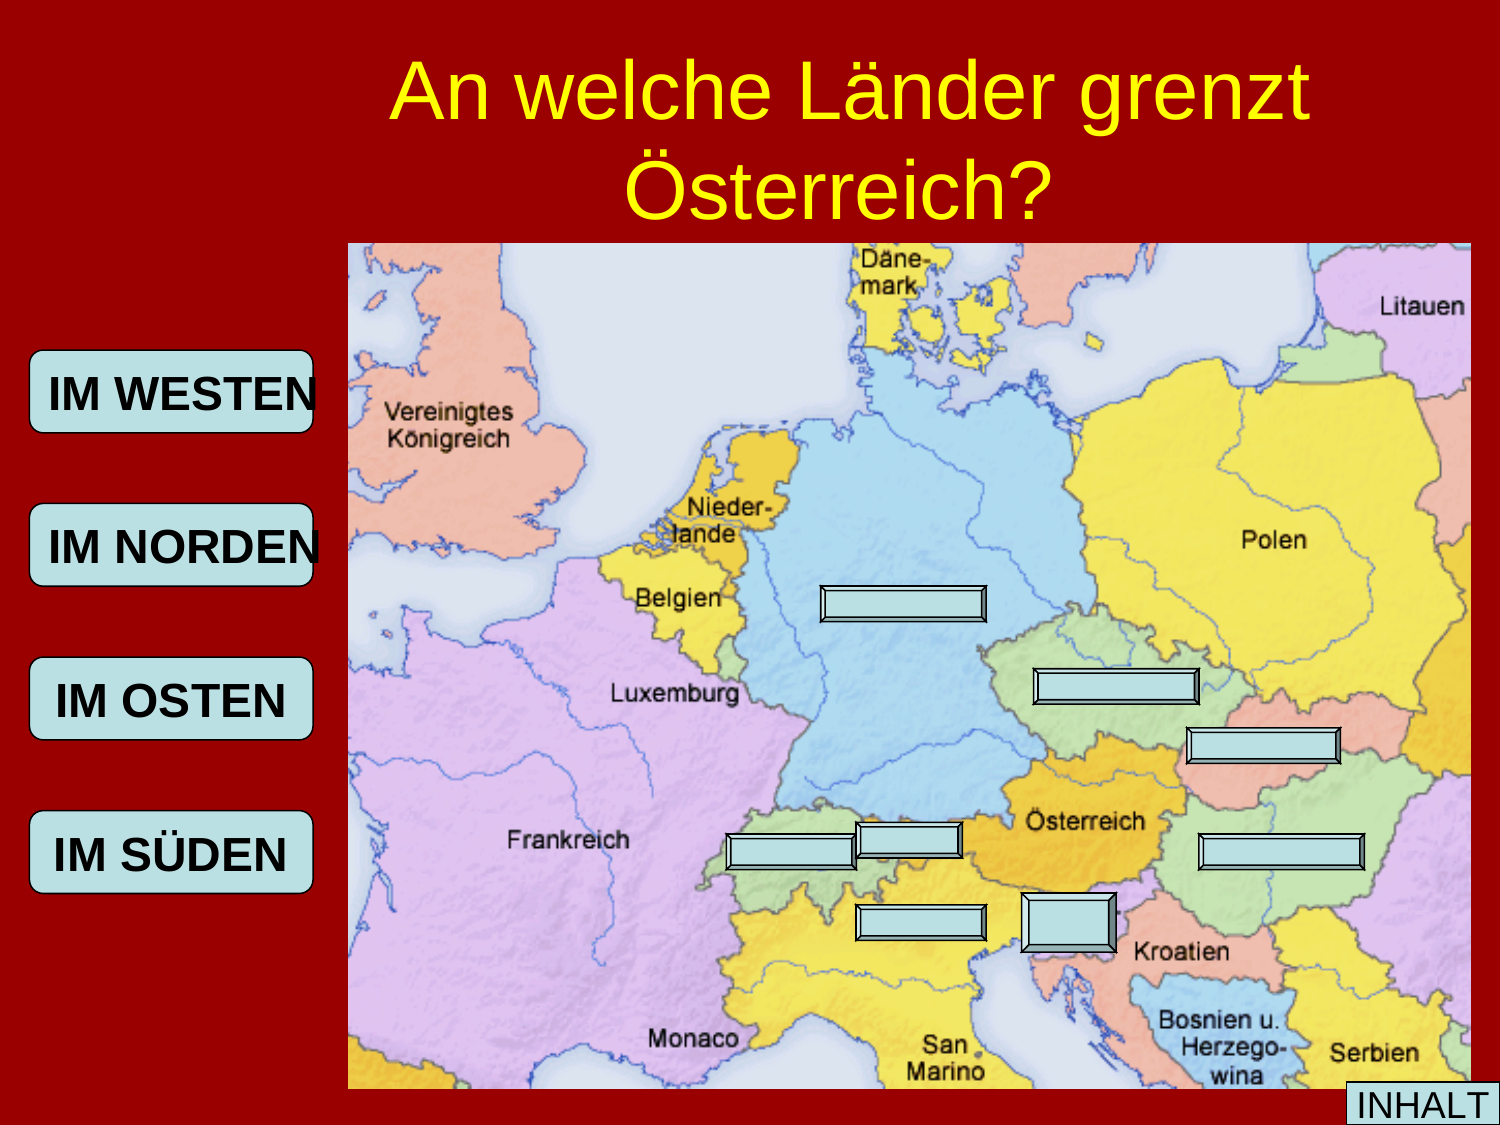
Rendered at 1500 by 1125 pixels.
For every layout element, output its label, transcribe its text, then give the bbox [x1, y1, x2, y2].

text_box IM NORDEN [29, 503, 314, 587]
text_box IM WESTEN [29, 350, 314, 433]
picture [348, 243, 1471, 1089]
text_box INHALT [1346, 1082, 1500, 1125]
title An welche Länder grenzt Österreich? [318, 28, 1383, 244]
text_box [1200, 834, 1365, 870]
text_box [1188, 727, 1341, 764]
text_box [857, 904, 987, 941]
text_box IM SÜDEN [29, 810, 314, 894]
text_box IM OSTEN [29, 657, 314, 740]
text_box [822, 586, 987, 622]
text_box [1034, 668, 1199, 705]
text_box [727, 834, 857, 870]
text_box [1022, 893, 1117, 953]
text_box [858, 822, 963, 858]
